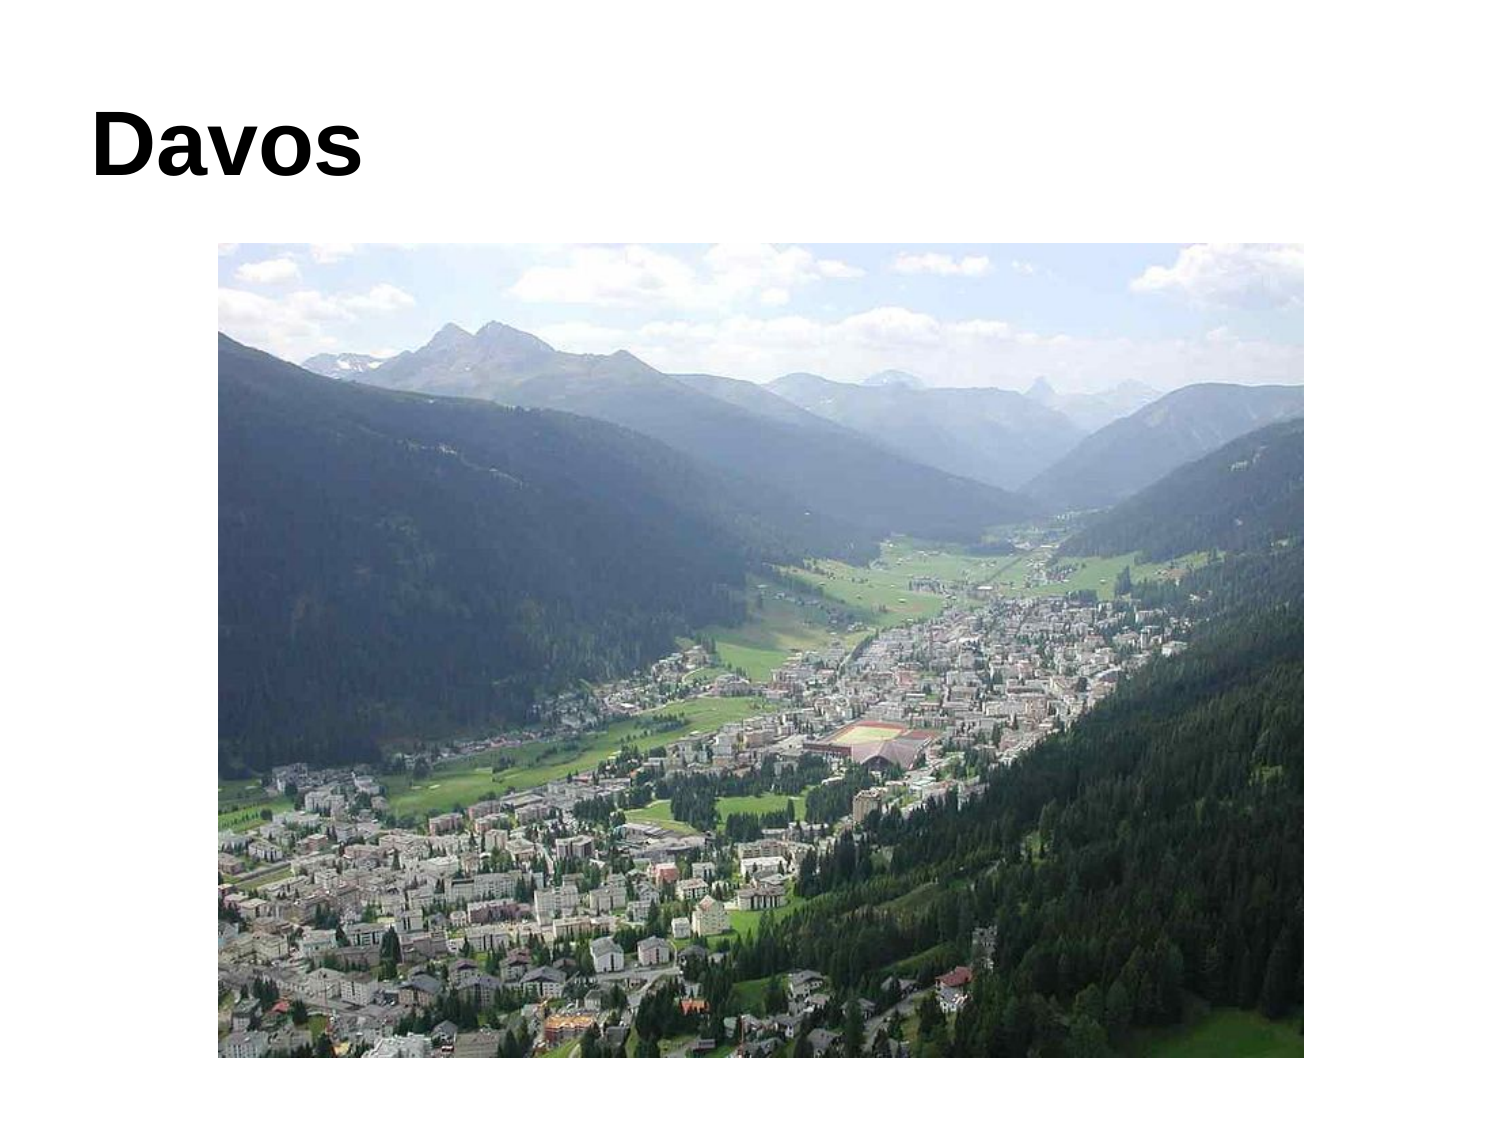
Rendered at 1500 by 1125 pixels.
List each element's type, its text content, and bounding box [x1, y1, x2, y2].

title Davos [75, 45, 1426, 233]
picture [218, 243, 1304, 1058]
